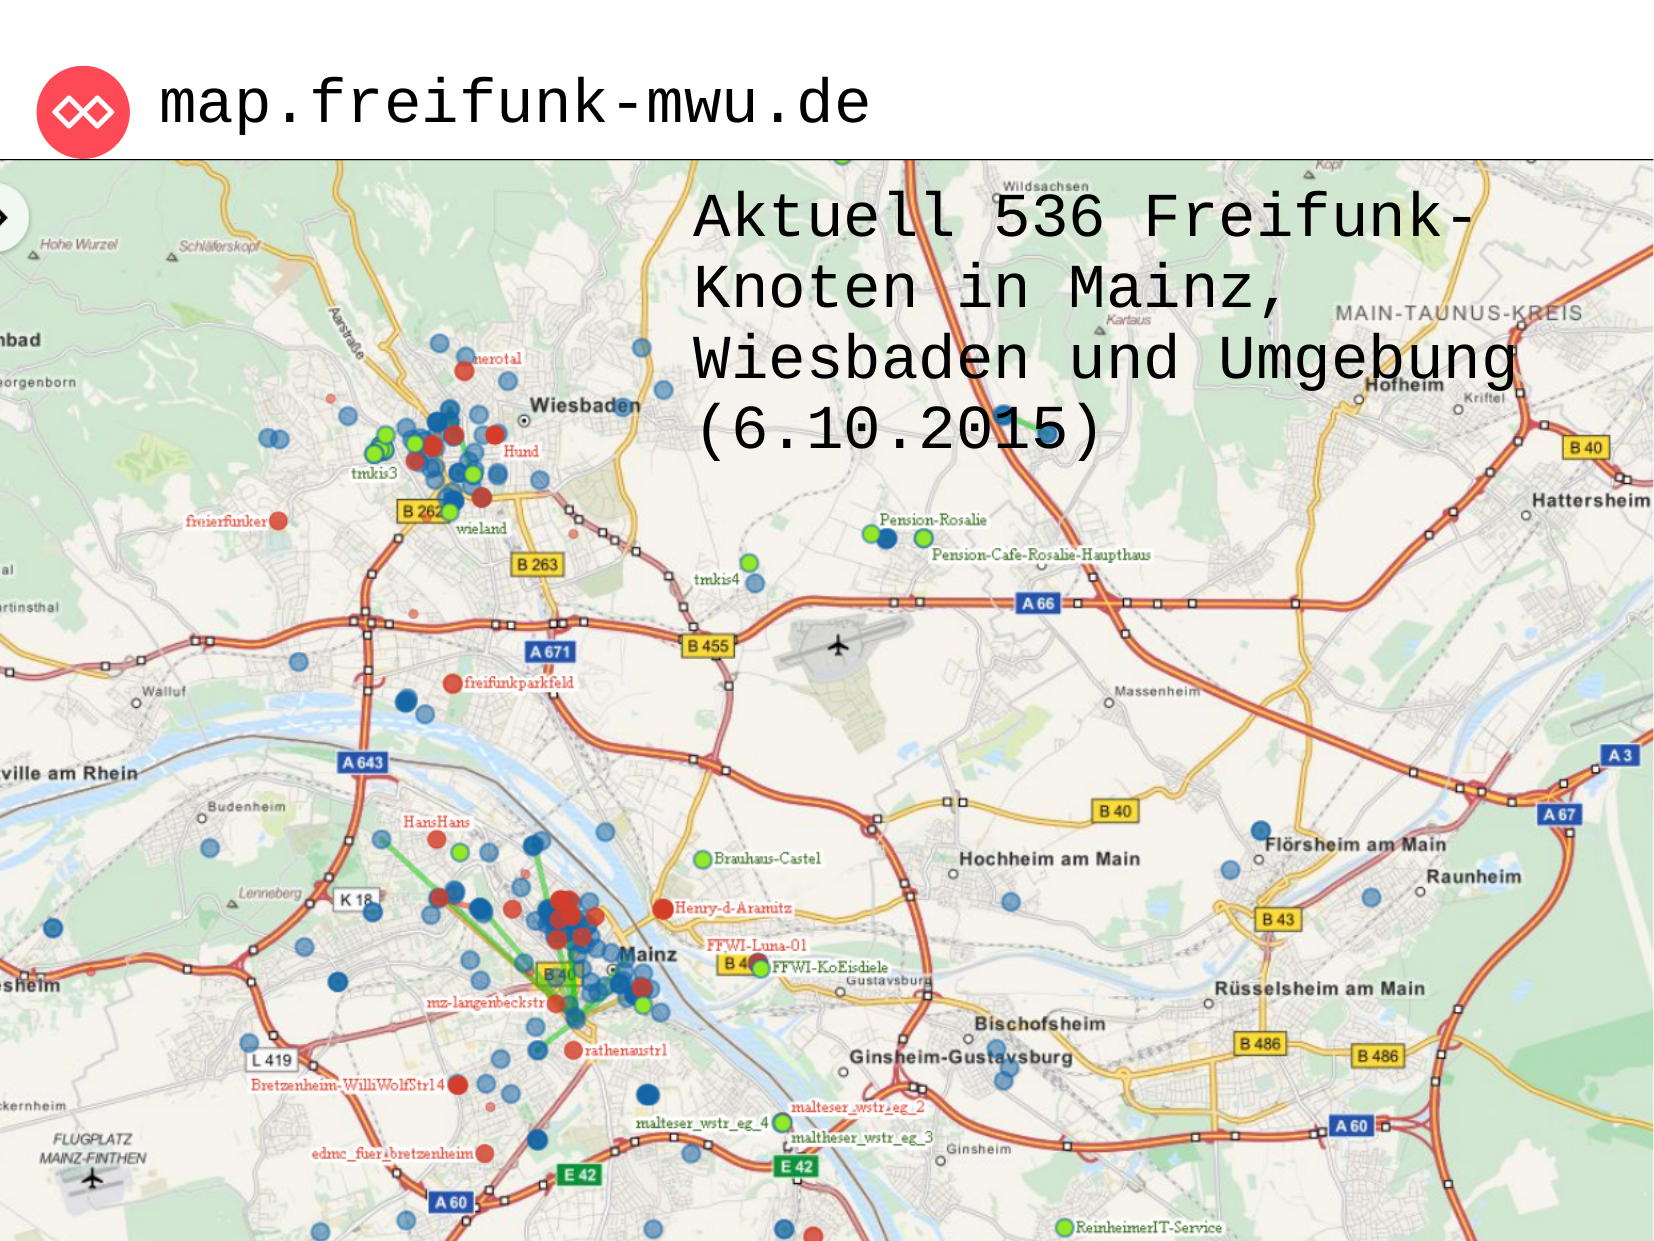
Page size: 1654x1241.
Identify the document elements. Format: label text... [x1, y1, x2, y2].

picture [0, 46, 1654, 1241]
title map.freifunk-mwu.de [159, 2, 1648, 159]
text_box Aktuell 536 Freifunk-Knoten in Mainz, Wiesbaden und Umgebung (6.10.2015) [679, 177, 1536, 547]
